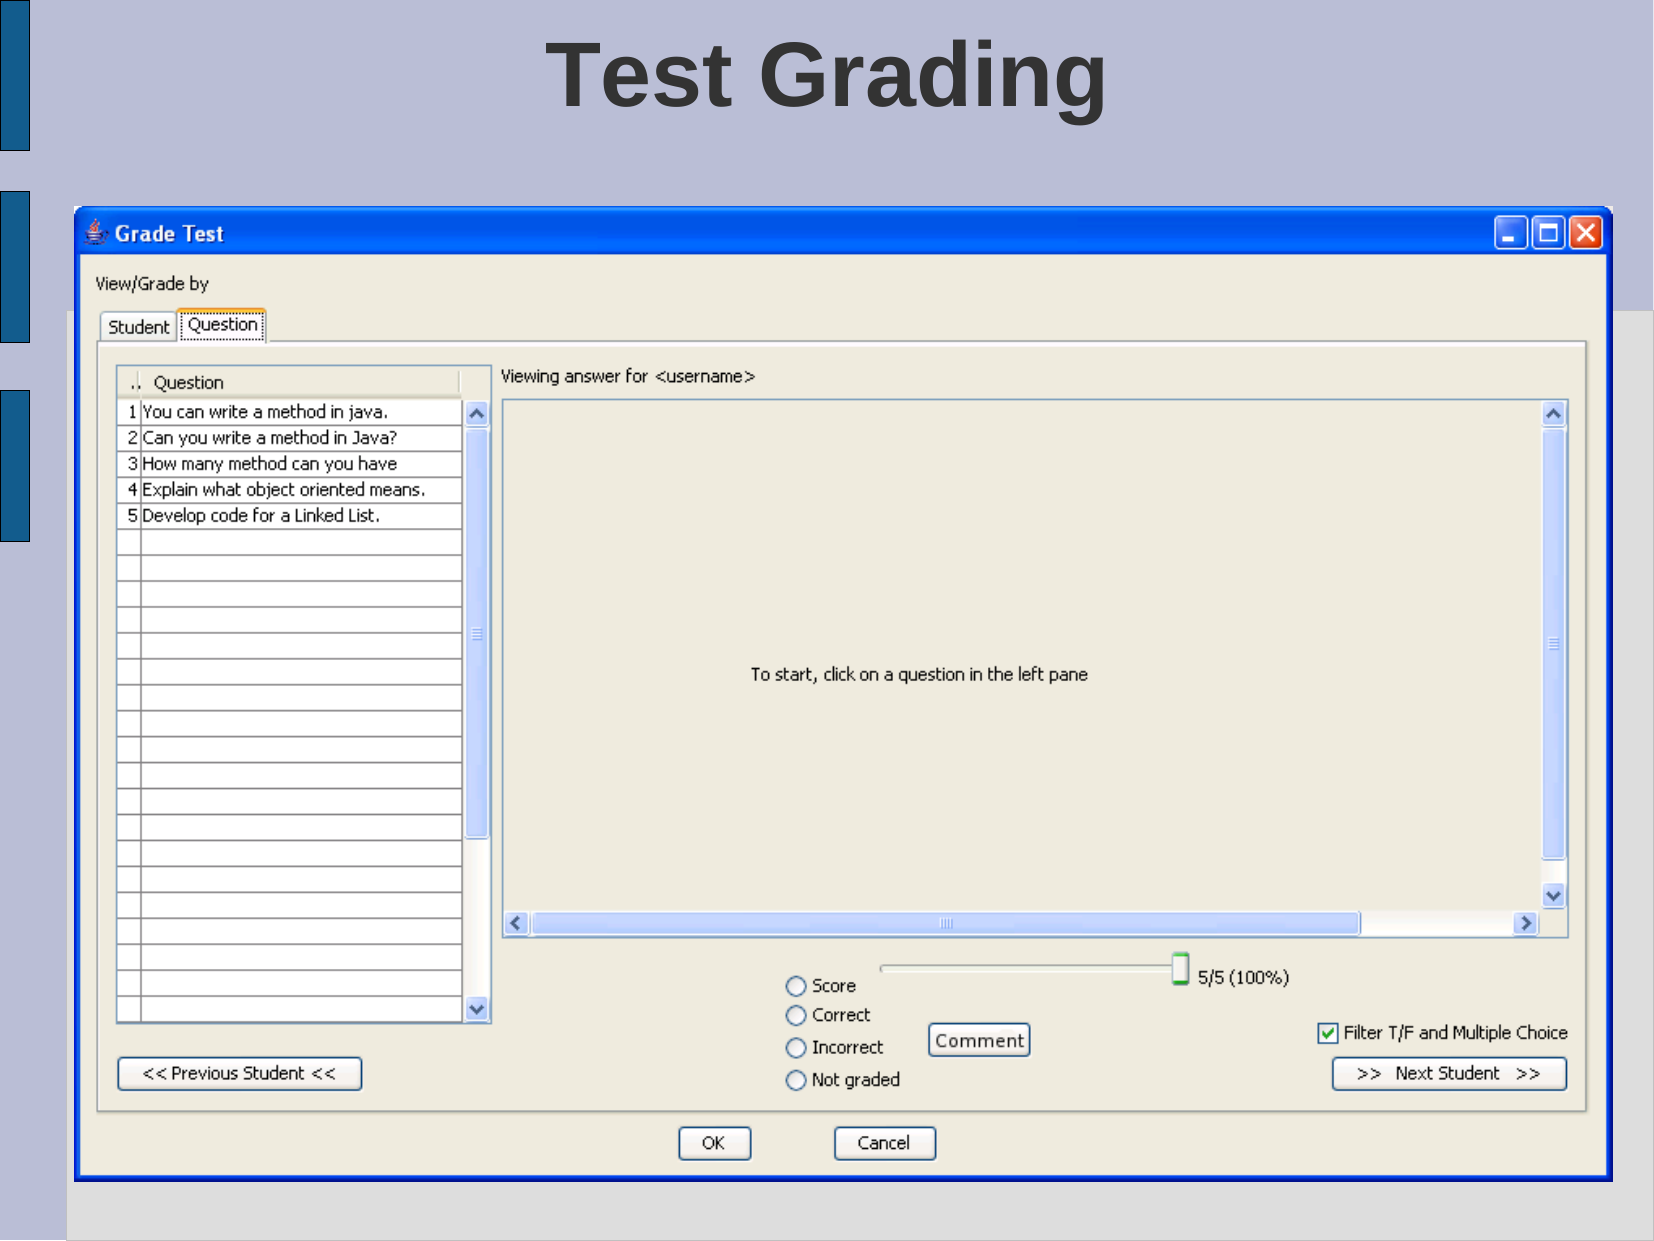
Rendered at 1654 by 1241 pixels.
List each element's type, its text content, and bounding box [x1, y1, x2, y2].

picture [74, 206, 1613, 1182]
title Test Grading [121, 0, 1534, 151]
